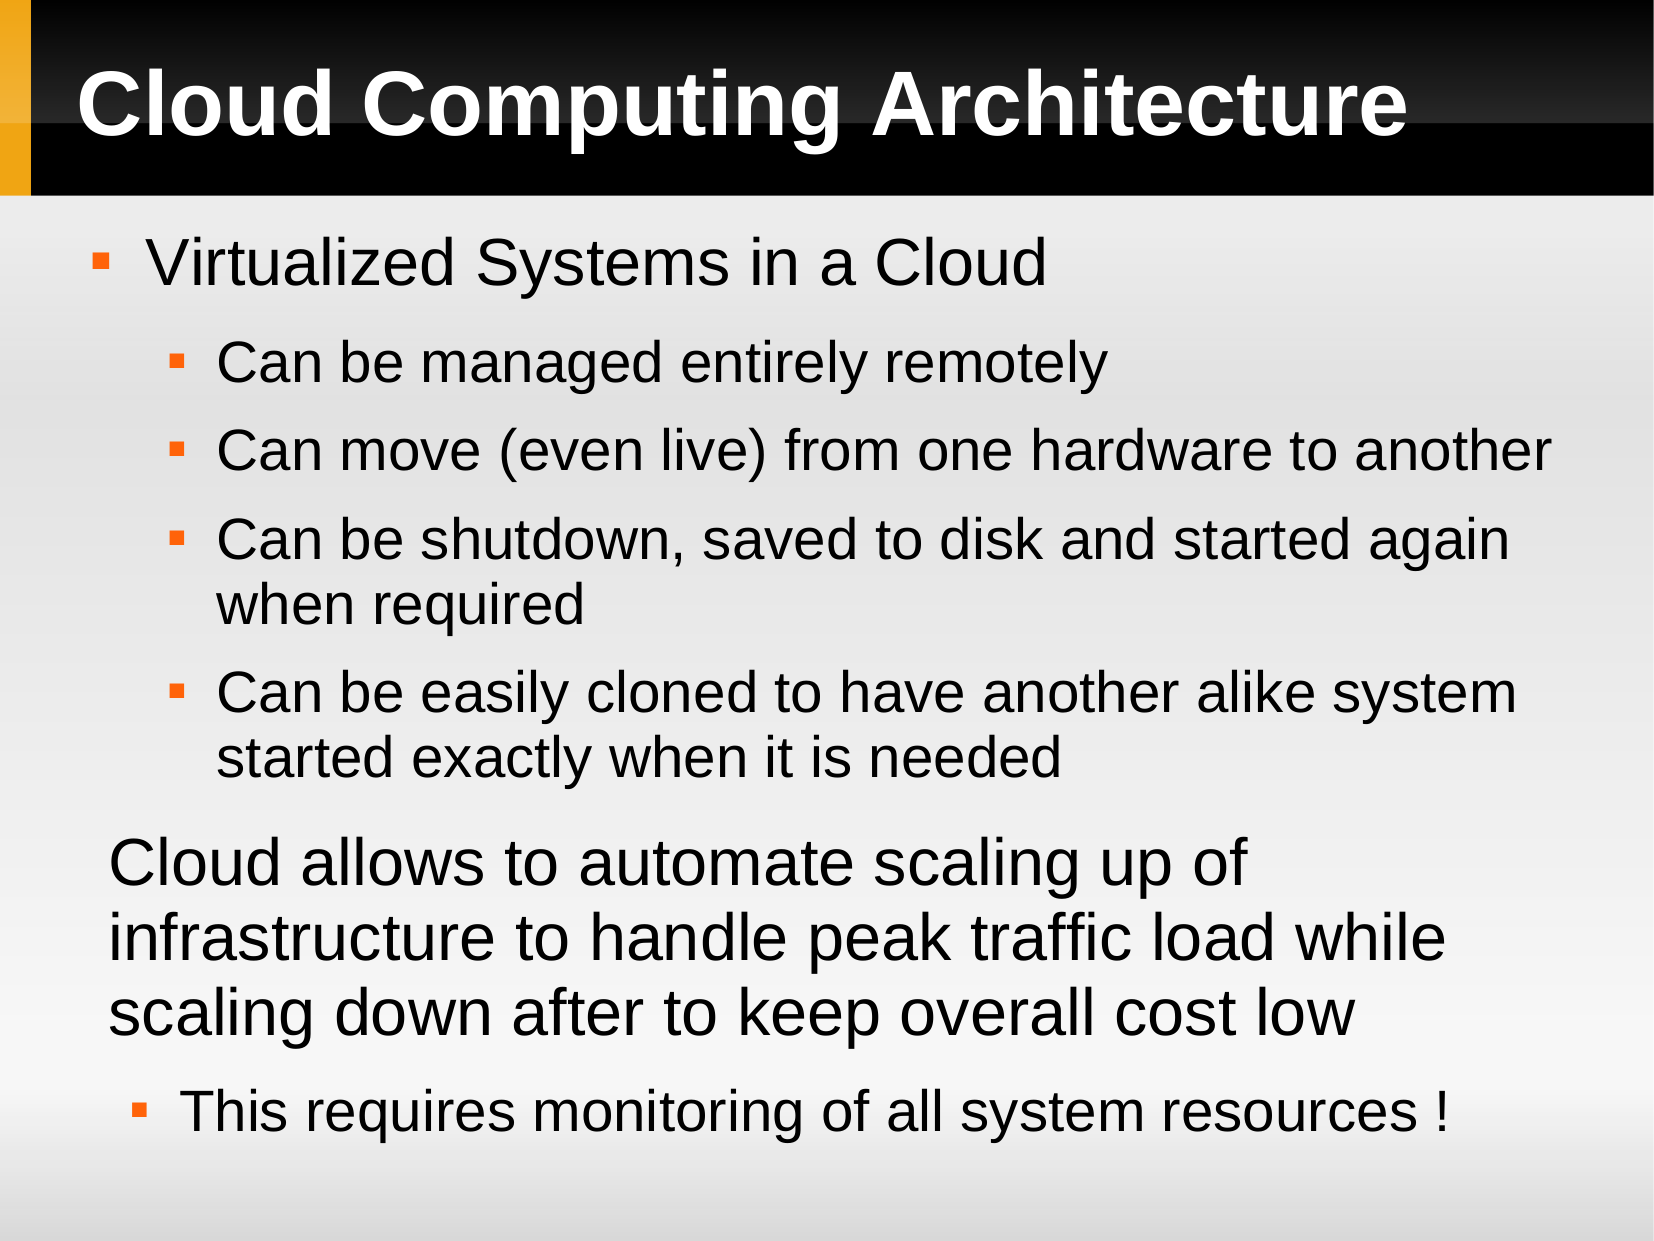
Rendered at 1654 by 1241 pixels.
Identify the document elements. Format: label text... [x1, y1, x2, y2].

title Cloud Computing Architecture [76, 0, 1565, 208]
picture [0, 0, 1654, 1241]
list Cloud allows to automate scaling up of infrastructure to handle peak traffic load while scaling down after to keep overall cost low This requires monitoring of all system resources ! [37, 825, 1613, 1144]
list Virtualized Systems in a Cloud Can be managed entirely remotely Can move (even live) from one hardware to another Can be shutdown, saved to disk and started again when required Can be easily cloned to have another alike system started exactly when it is needed [75, 225, 1564, 825]
